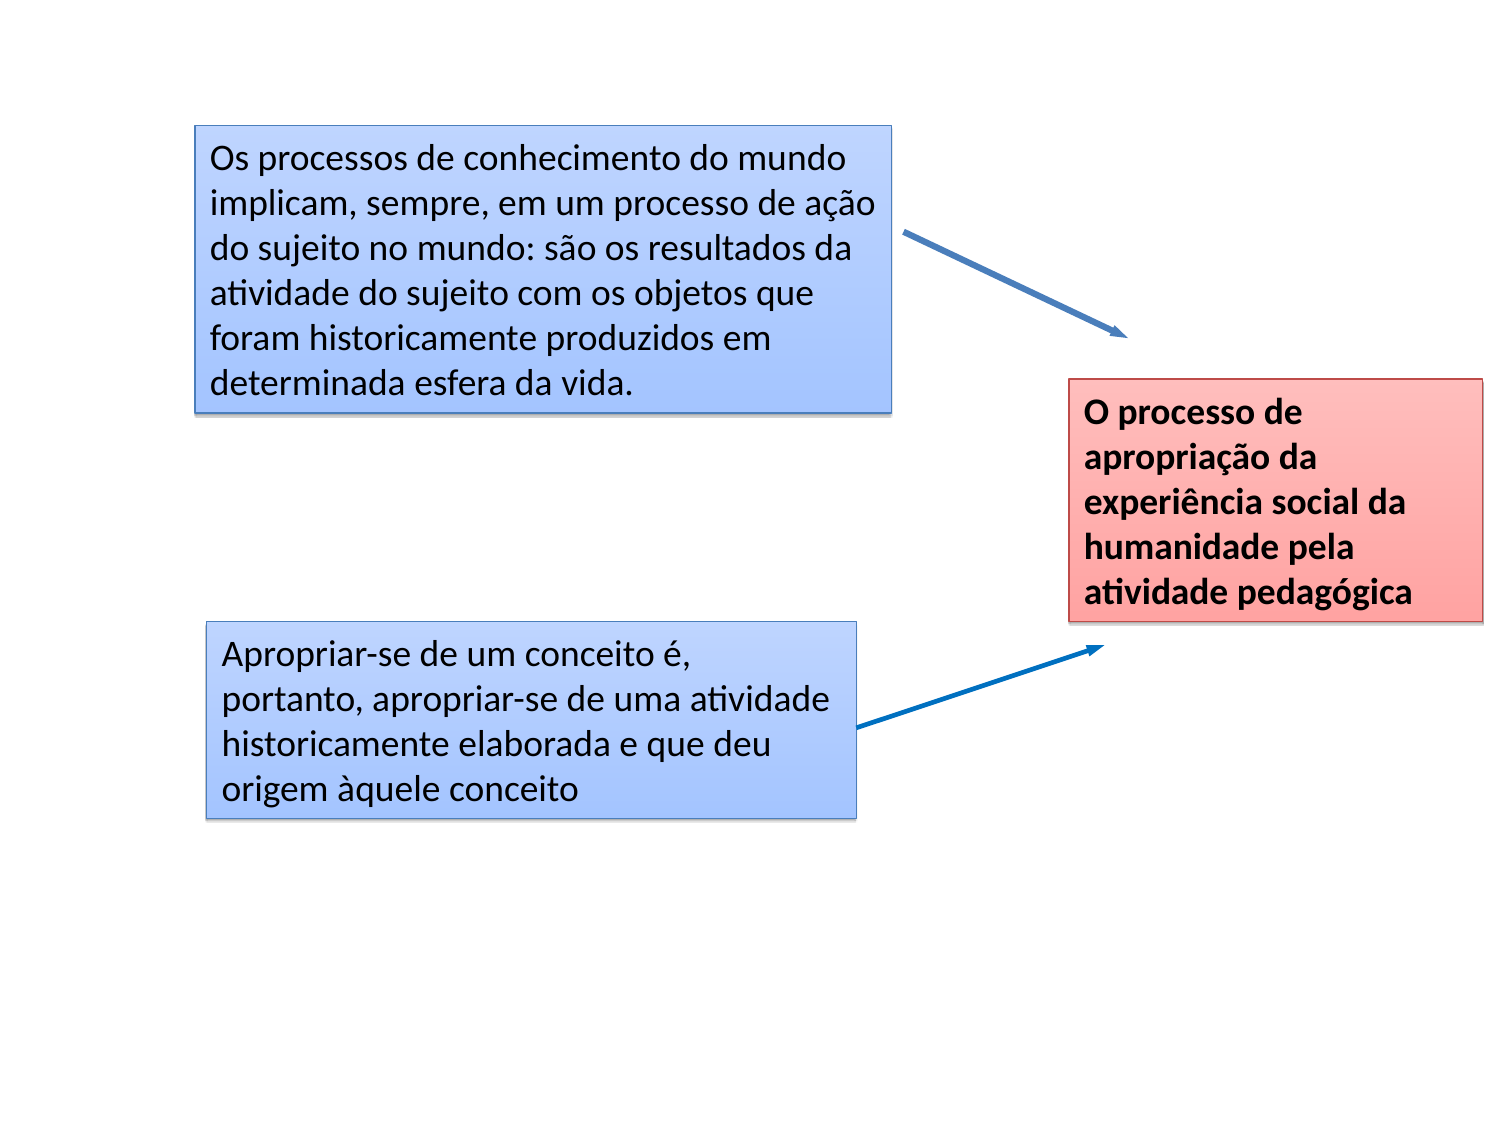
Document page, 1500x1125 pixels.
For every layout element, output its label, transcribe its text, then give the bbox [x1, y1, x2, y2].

text_box O processo de apropriação da experiência social da humanidade pela atividade pedagógica [1068, 379, 1483, 622]
text_box Os processos de conhecimento do mundo implicam, sempre, em um processo de ação do sujeito no mundo: são os resultados da atividade do sujeito com os objetos que foram historicamente produzidos em determinada esfera da vida. [194, 125, 892, 414]
text_box Apropriar-se de um conceito é, portanto, apropriar-se de uma atividade historicamente elaborada e que deu origem àquele conceito [206, 621, 857, 819]
